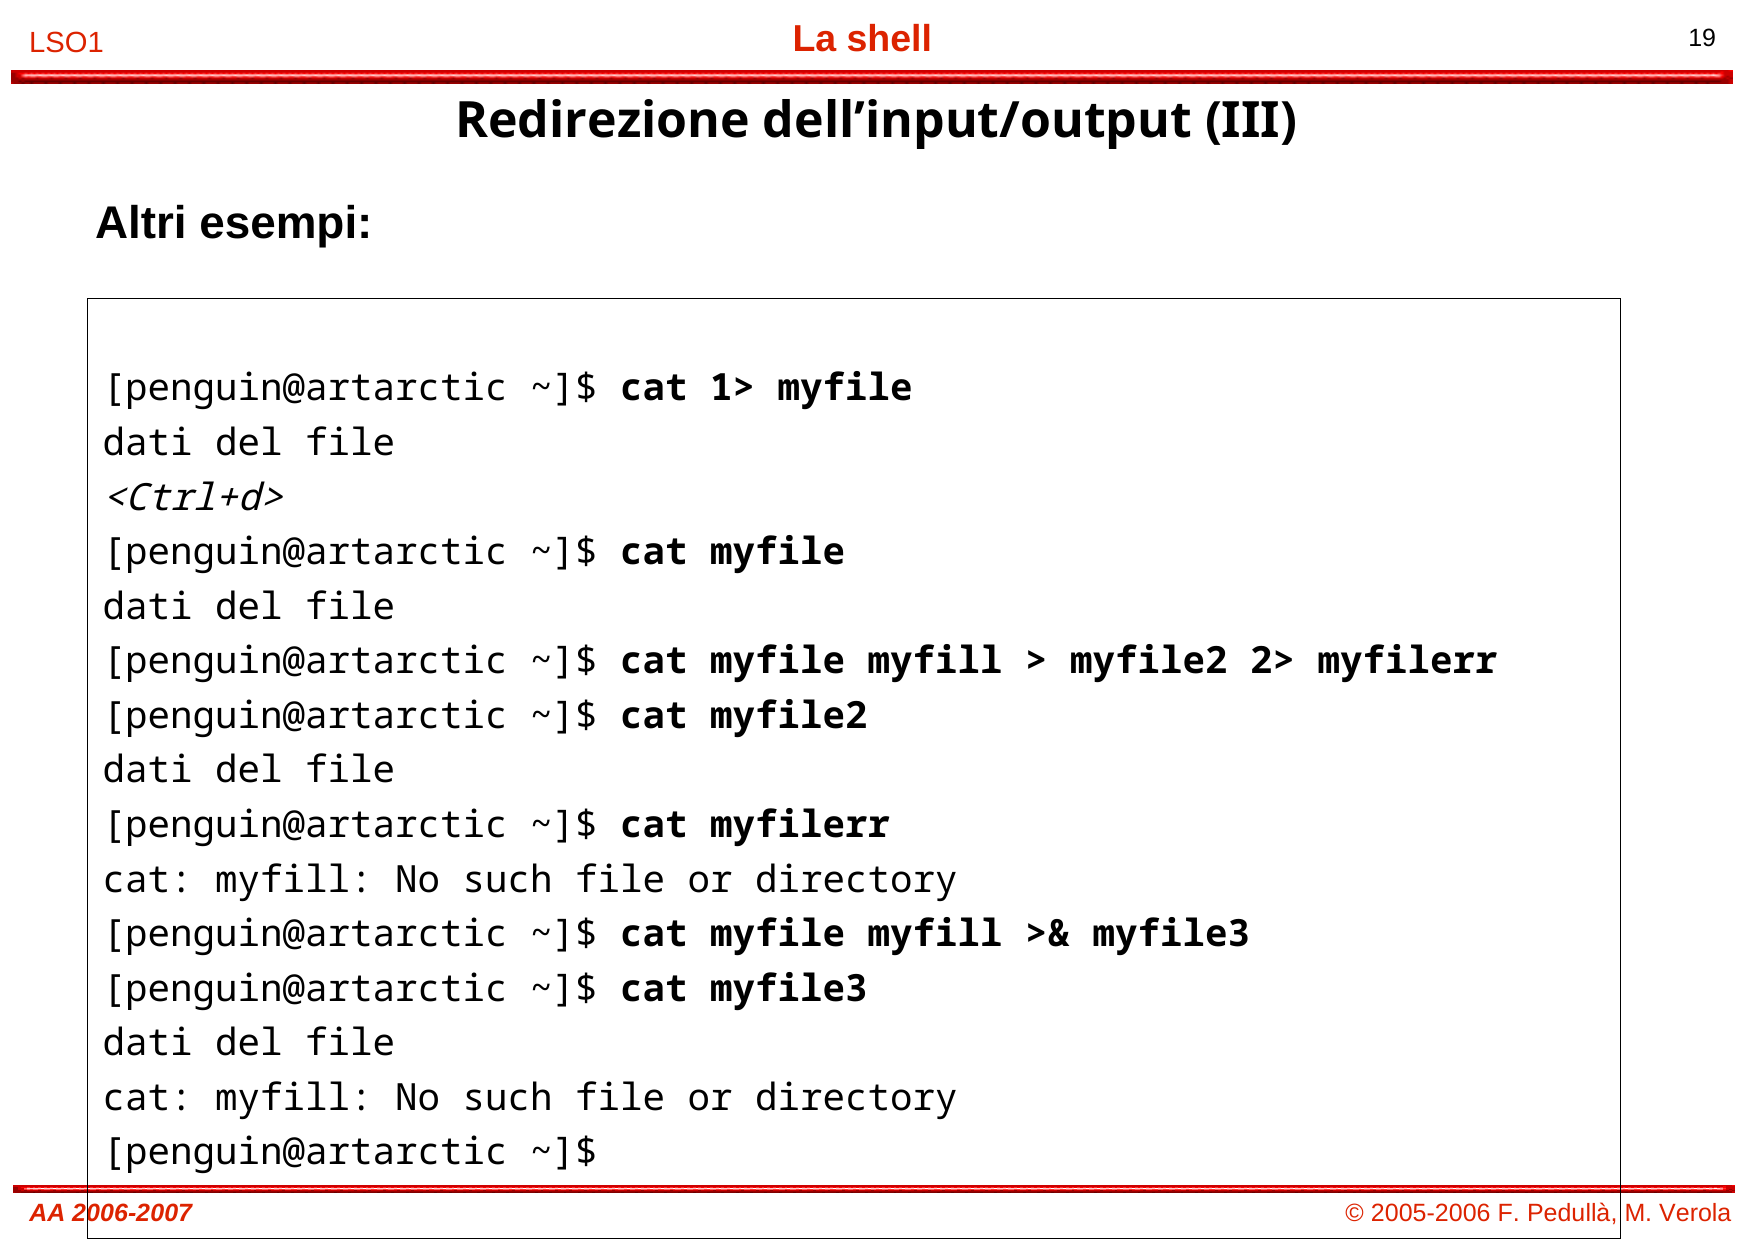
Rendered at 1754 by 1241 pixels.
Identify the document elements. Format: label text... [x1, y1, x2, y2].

picture [13, 1185, 87, 1193]
title Redirezione dell’input/output (III) [422, 72, 1331, 168]
list Altri esempi: [80, 178, 1718, 269]
picture [11, 70, 1733, 84]
picture [1621, 1185, 1735, 1193]
picture [88, 1185, 1620, 1193]
list [penguin@artarctic ~]$ cat 1> myfile dati del file <Ctrl+d> [penguin@artarctic ~]$ cat myfile dati del file [penguin@artarctic ~]$ cat myfile myfill > myfile2 2> myfilerr [penguin@artarctic ~]$ cat myfile2 dati del file [penguin@artarctic ~]$ cat myfilerr cat: myfill: No such file or directory [penguin@artarctic ~]$ cat myfile myfill >& myfile3 [penguin@artarctic ~]$ cat myfile3 dati del file cat: myfill: No such file or directory [penguin@artarctic ~]$ [87, 298, 1621, 1090]
